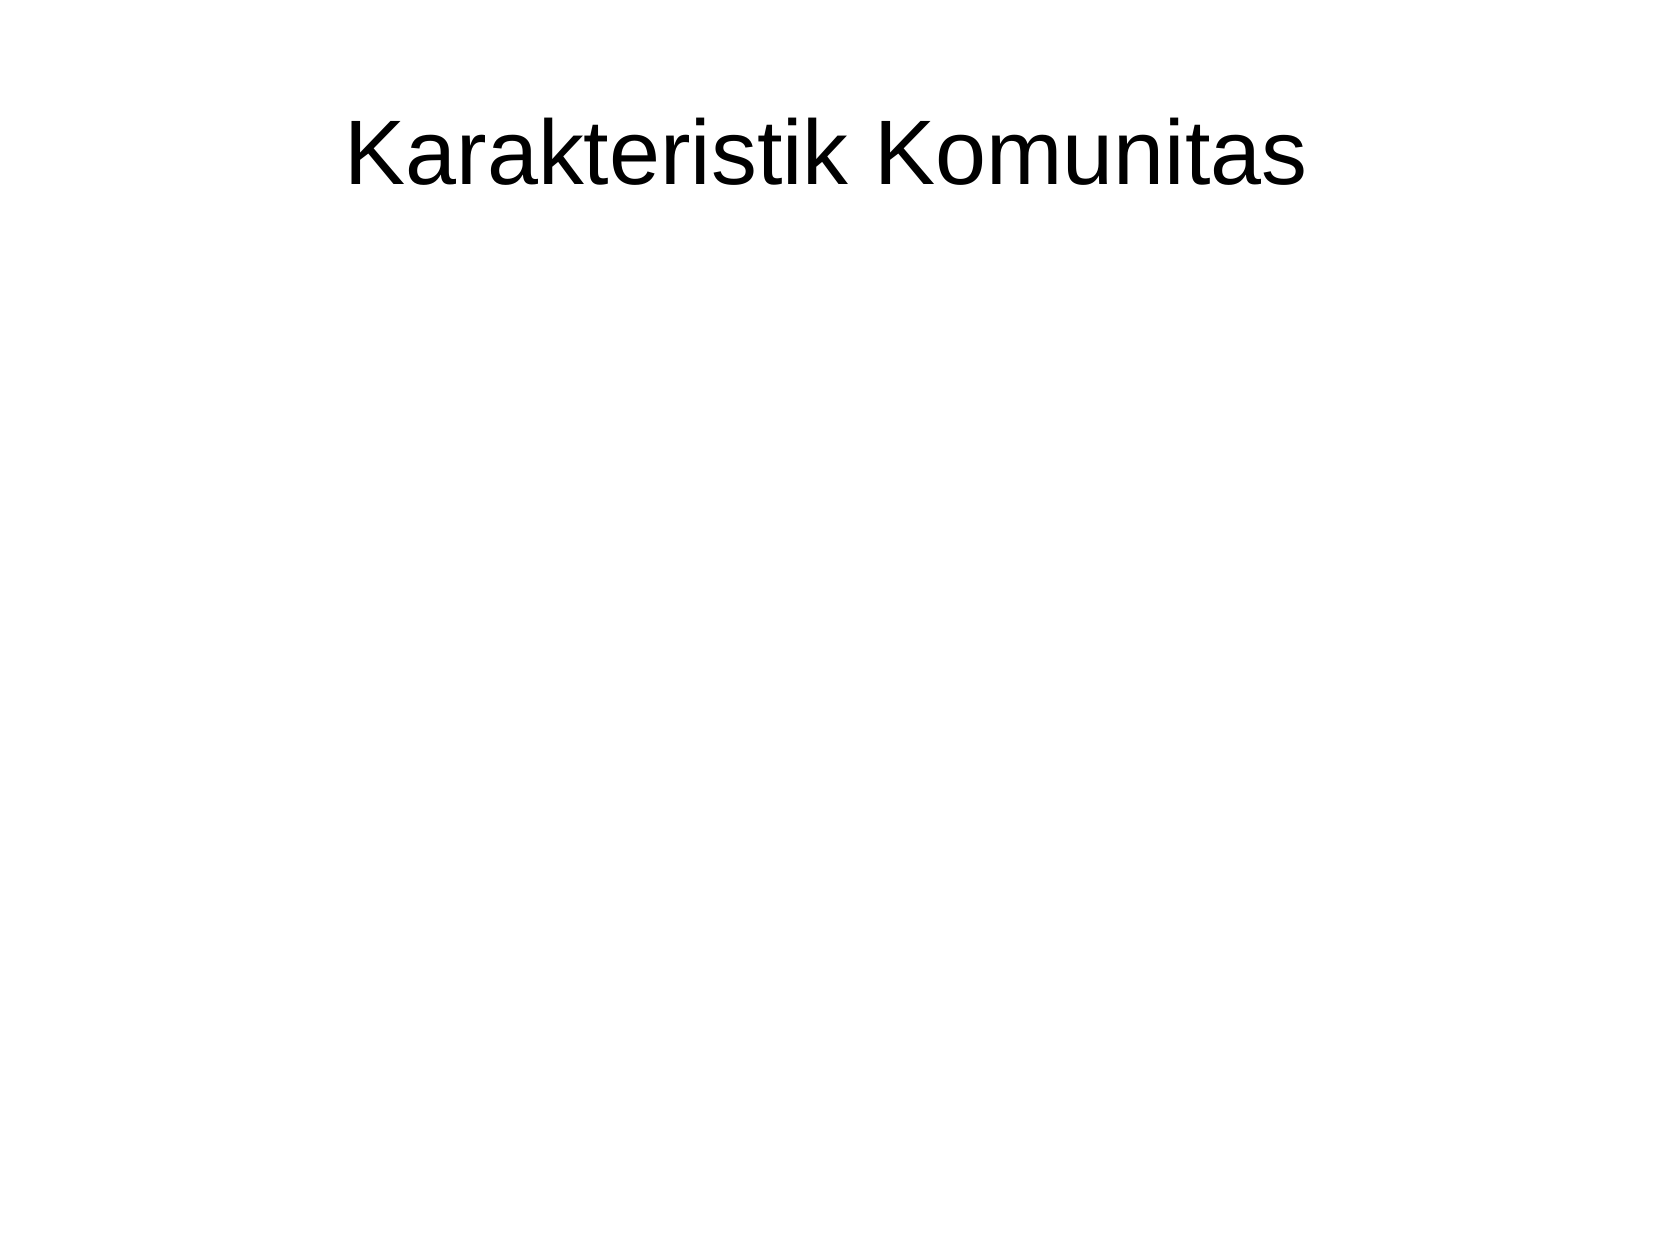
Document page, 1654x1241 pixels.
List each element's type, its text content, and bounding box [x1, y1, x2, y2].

title Karakteristik Komunitas [82, 49, 1571, 257]
